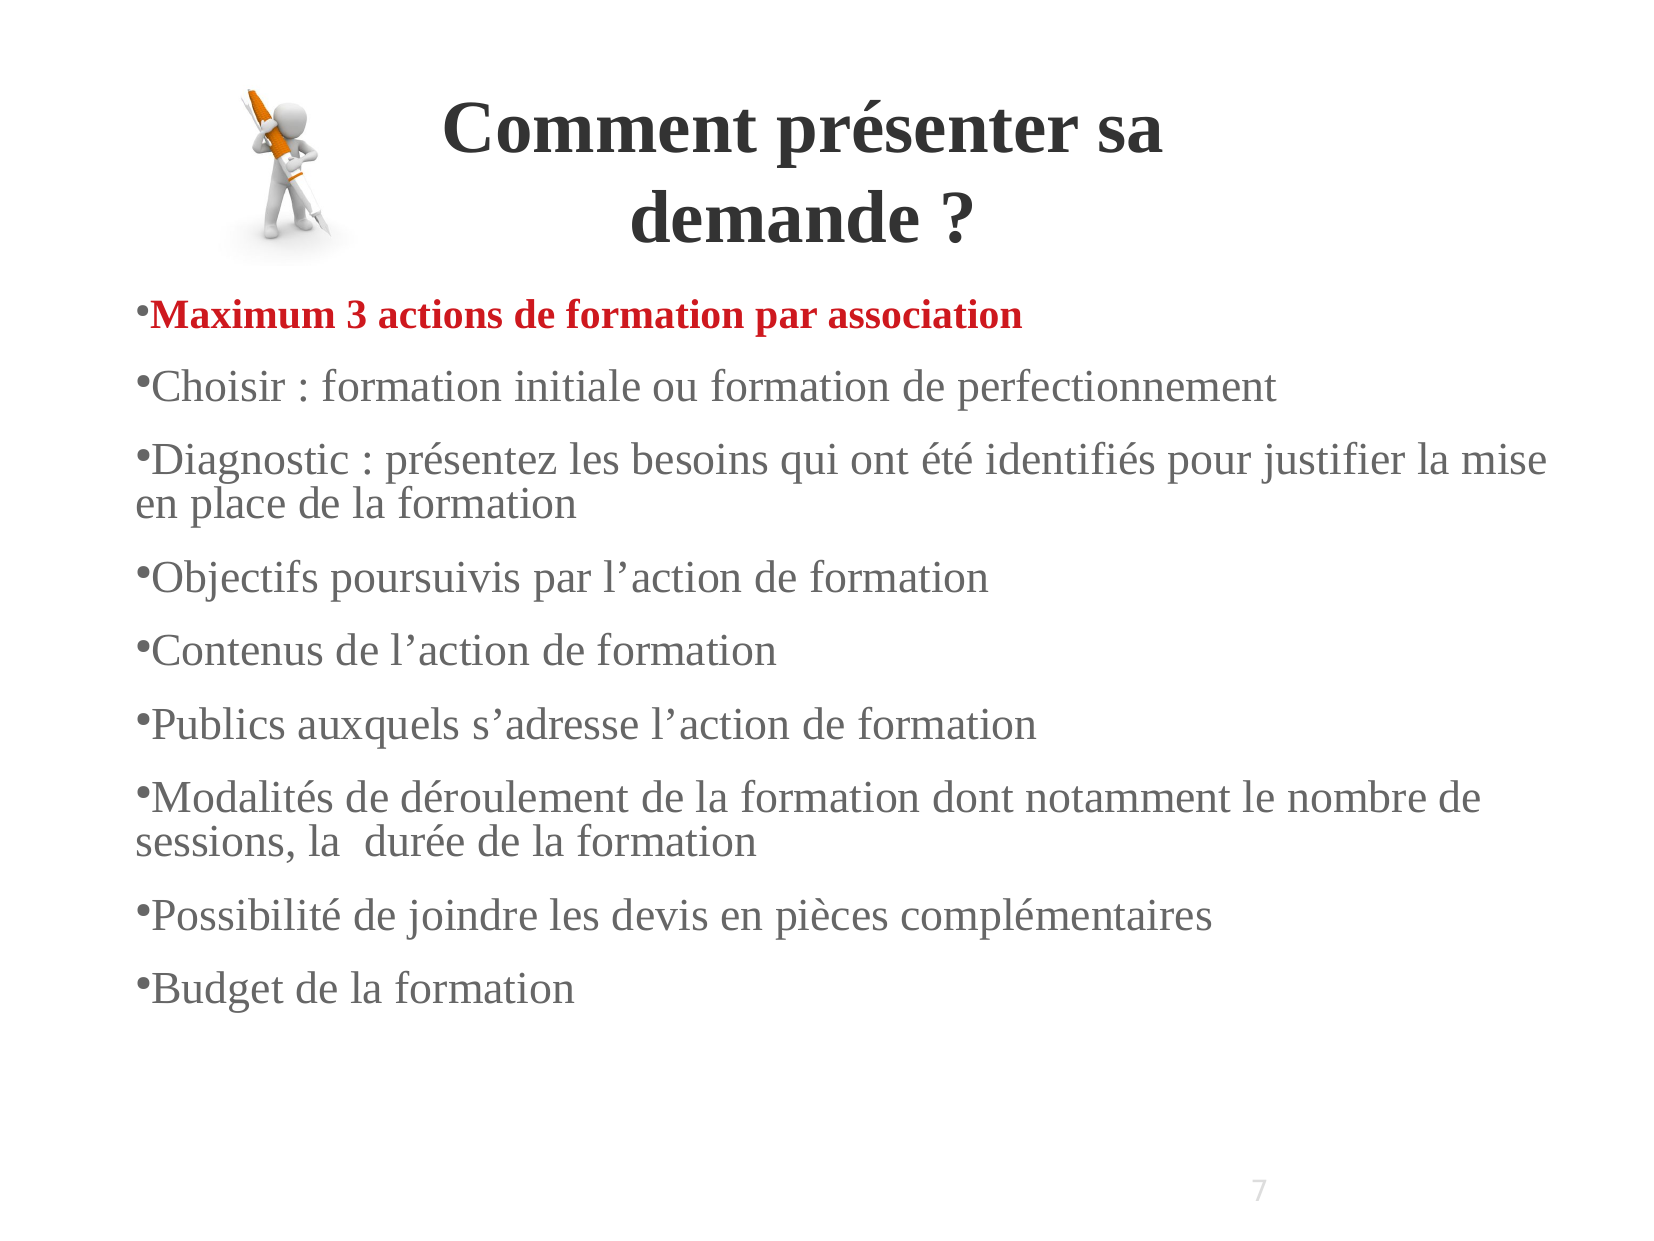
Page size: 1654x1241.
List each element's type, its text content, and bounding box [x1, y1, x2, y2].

list Maximum 3 actions de formation par association Choisir : formation initiale ou formation de perfectionnement Diagnostic : présentez les besoins qui ont été identifiés pour justifier la mise en place de la formation Objectifs poursuivis par l’action de formation Contenus de l’action de formation Publics auxquels s’adresse l’action de formation Modalités de déroulement de la formation dont notamment le nombre de sessions, la durée de la formation Possibilité de joindre les devis en pièces complémentaires Budget de la formation [135, 297, 1560, 1028]
picture [200, 68, 402, 266]
text_box [1250, 1172, 1636, 1241]
title Comment présenter sa demande ? [402, 68, 1323, 266]
